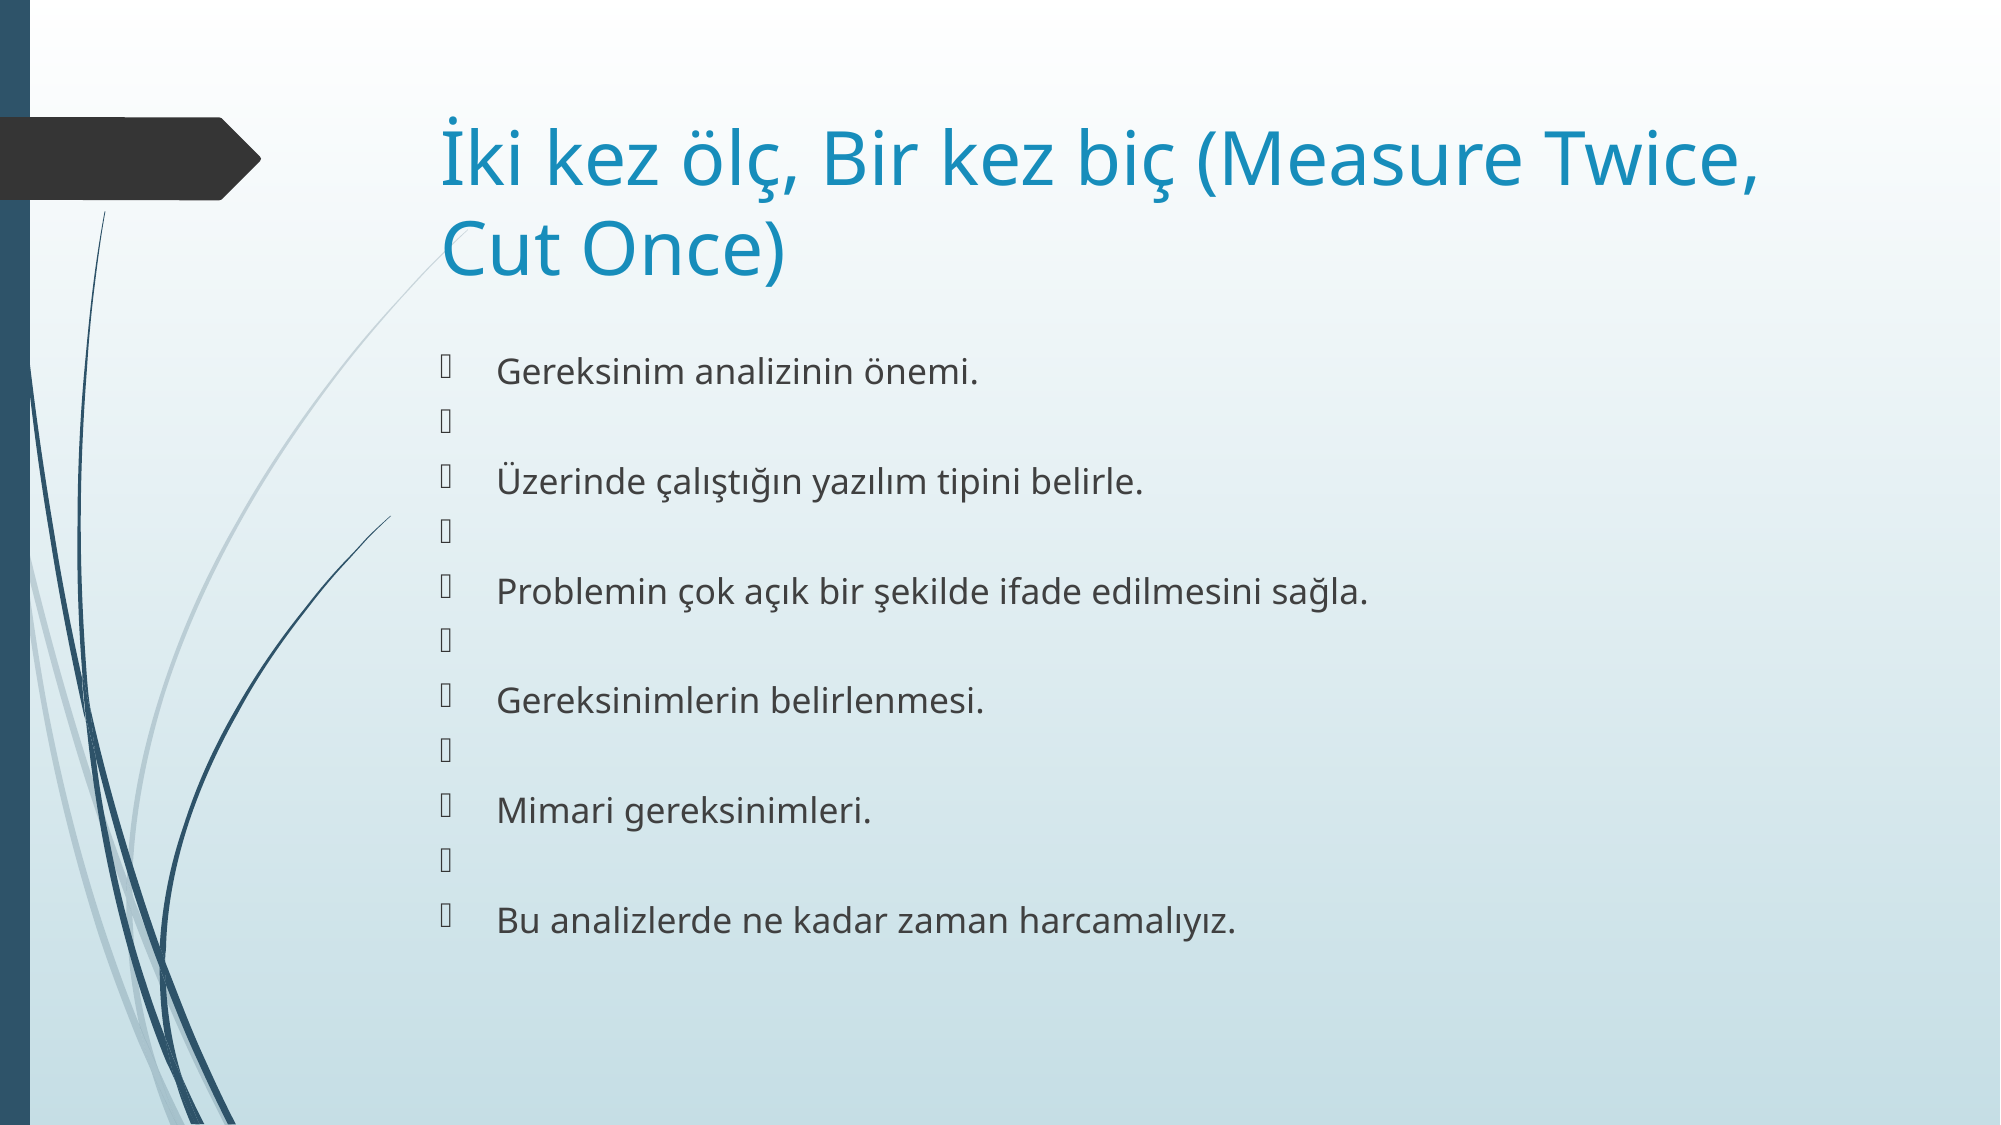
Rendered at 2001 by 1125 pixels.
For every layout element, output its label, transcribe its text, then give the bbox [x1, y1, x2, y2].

list Gereksinim analizinin önemi. Üzerinde çalıştığın yazılım tipini belirle. Problemin çok açık bir şekilde ifade edilmesini sağla. Gereksinimlerin belirlenmesi. Mimari gereksinimleri. Bu analizlerde ne kadar zaman harcamalıyız. [424, 350, 1888, 970]
title İki kez ölç, Bir kez biç (Measure Twice, Cut Once) [425, 102, 1888, 313]
